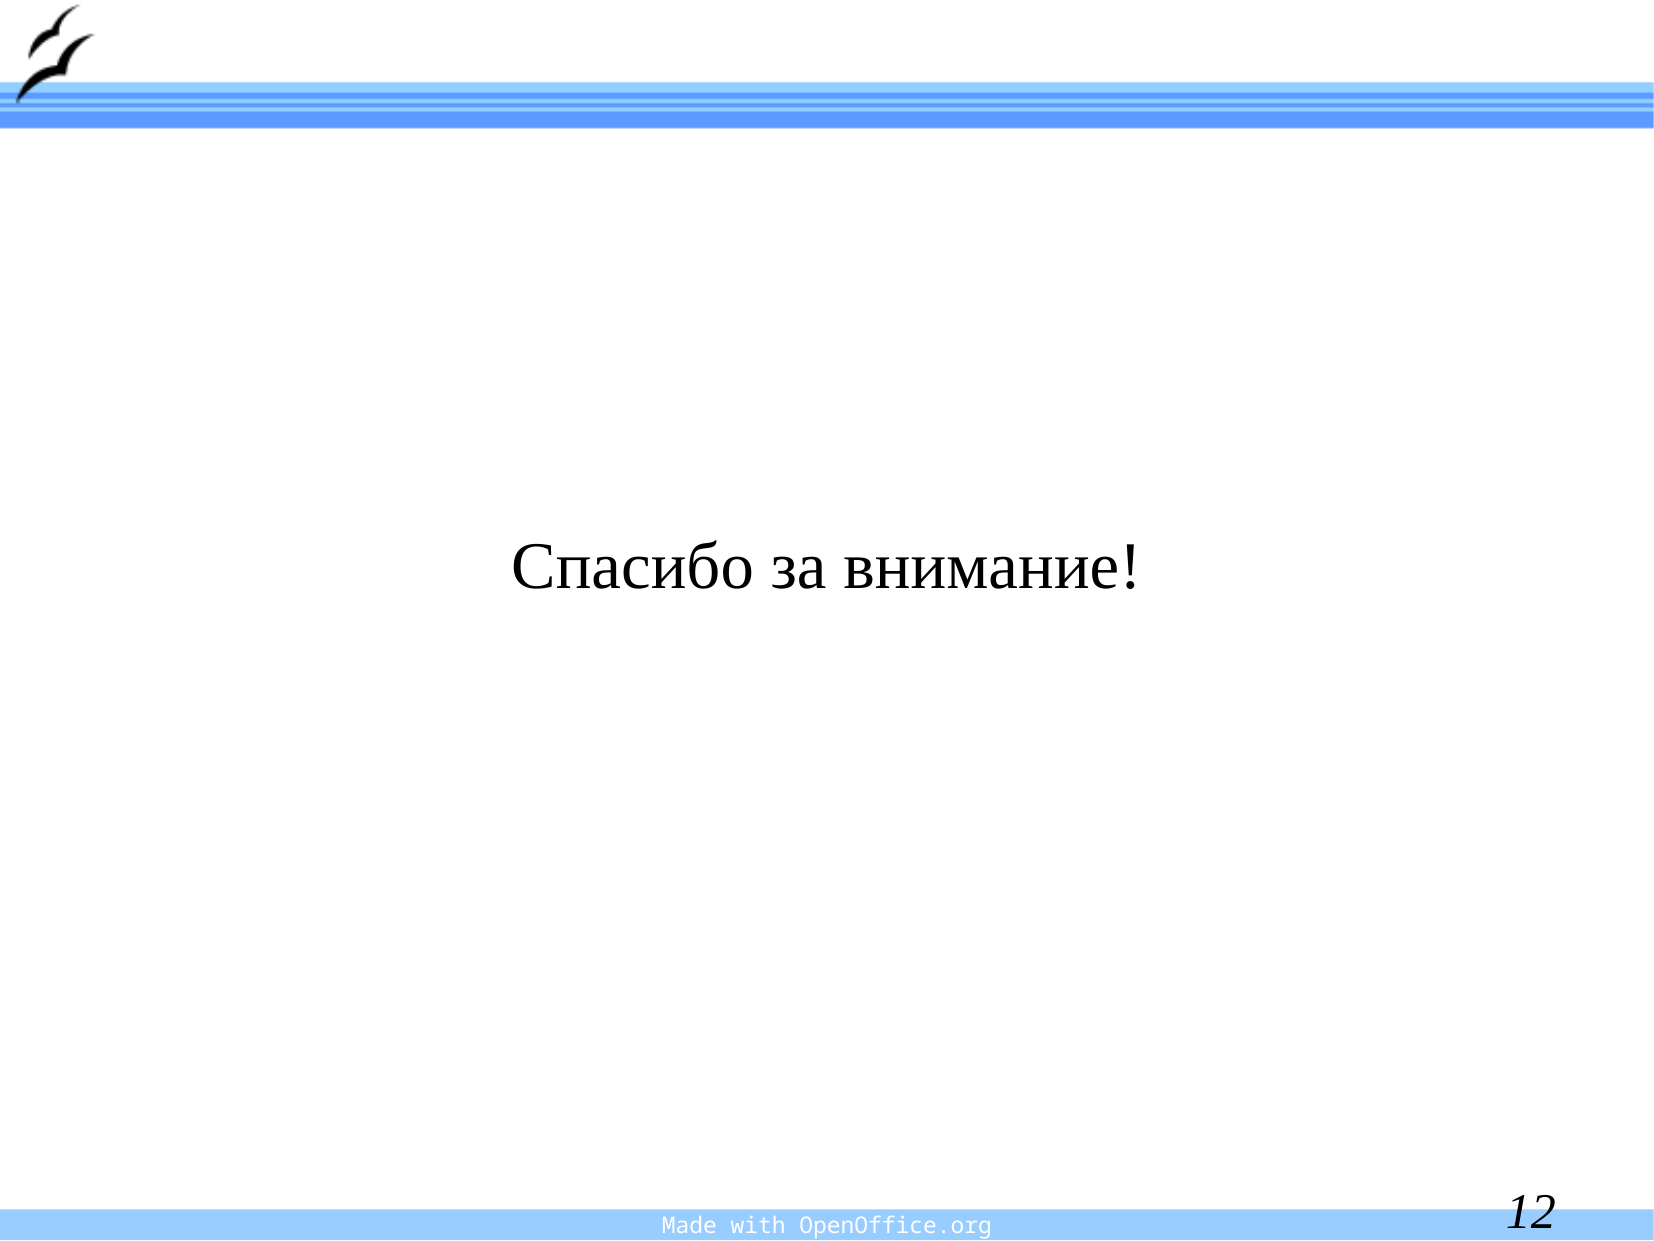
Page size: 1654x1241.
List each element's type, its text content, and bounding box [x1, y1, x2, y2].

picture [0, 0, 1654, 133]
subtitle Спасибо за внимание! [120, 187, 1533, 945]
